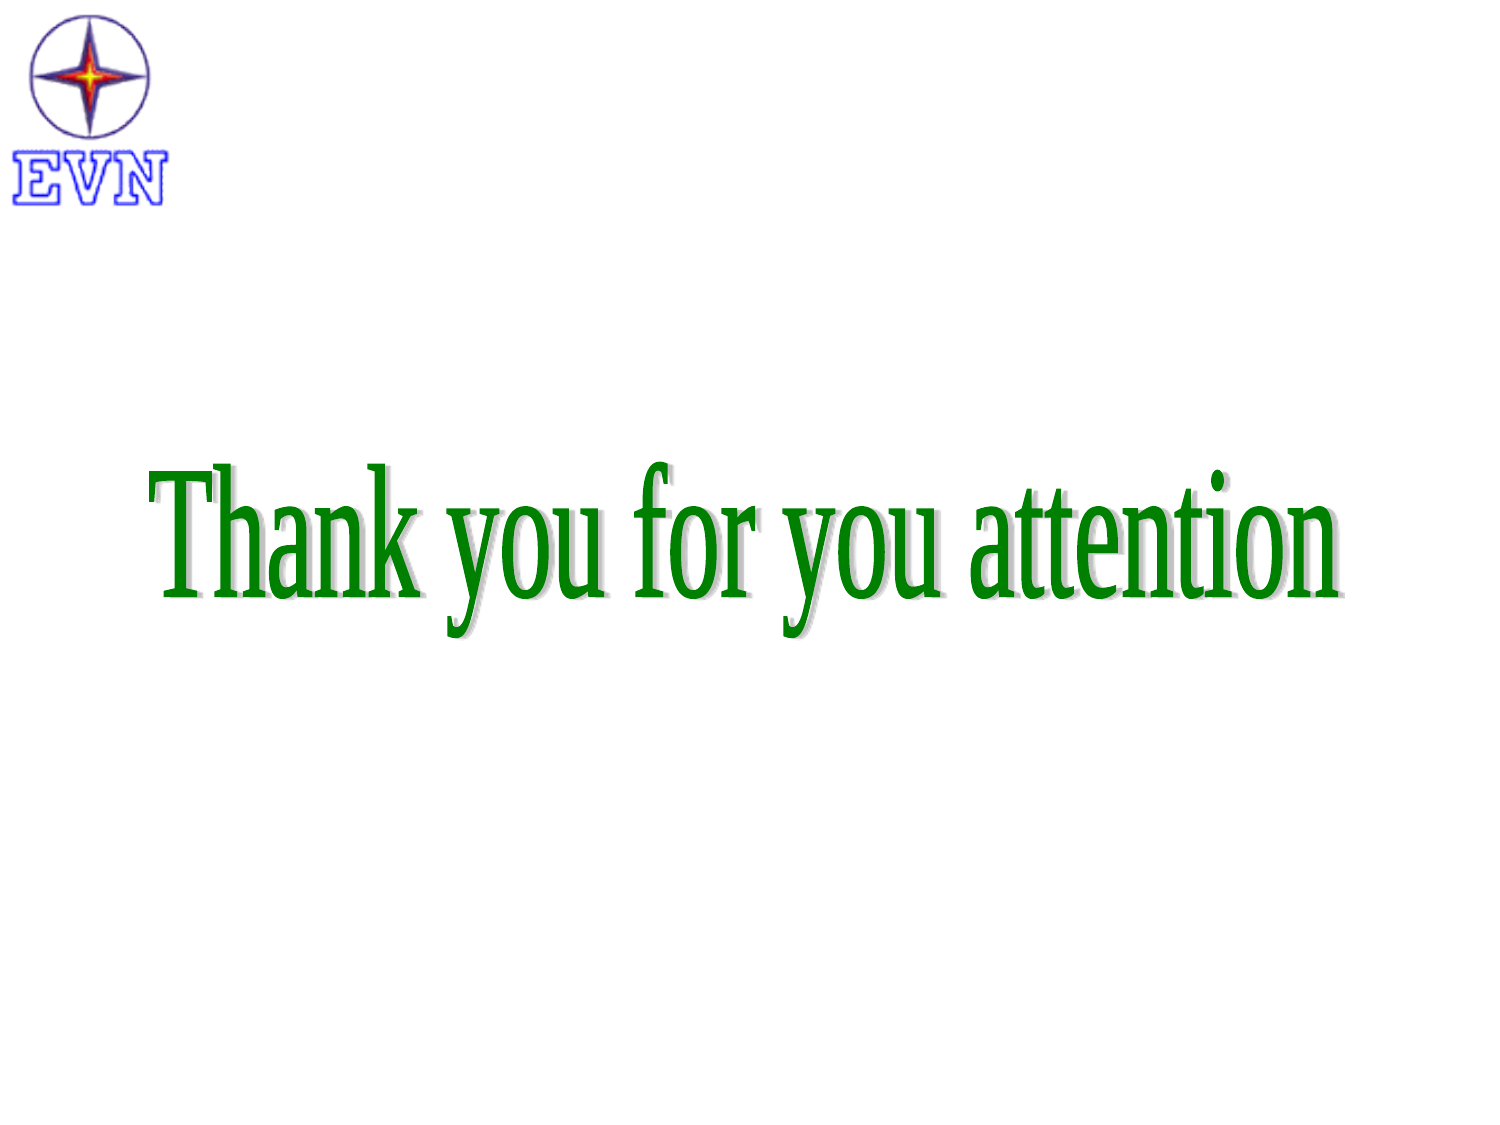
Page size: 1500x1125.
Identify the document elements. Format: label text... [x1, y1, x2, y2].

text_box Thank you for you attention [1015, 489, 1044, 599]
text_box Thank you for you attention [150, 471, 212, 597]
text_box Thank you for you attention [1123, 506, 1173, 597]
text_box Thank you for you attention [553, 509, 604, 599]
text_box Thank you for you attention [1205, 509, 1231, 597]
text_box Thank you for you attention [1077, 506, 1118, 599]
text_box Thank you for you attention [634, 462, 667, 597]
text_box Thank you for you attention [722, 506, 755, 597]
picture [0, 0, 179, 223]
text_box Thank you for you attention [889, 509, 940, 599]
text_box Thank you for you attention [502, 506, 548, 599]
text_box Thank you for you attention [315, 506, 365, 597]
text_box Thank you for you attention [783, 509, 835, 638]
text_box Thank you for you attention [1236, 506, 1282, 599]
text_box Thank you for you attention [213, 464, 265, 597]
text_box Thank you for you attention [1045, 489, 1074, 599]
text_box Thank you for you attention [1175, 489, 1203, 599]
text_box Thank you for you attention [269, 507, 312, 599]
text_box Thank you for you attention [838, 506, 884, 599]
text_box Thank you for you attention [1288, 506, 1338, 597]
text_box Thank you for you attention [670, 506, 716, 599]
text_box Thank you for you attention [971, 507, 1014, 599]
text_box Thank you for you attention [368, 464, 420, 597]
text_box Thank you for you attention [447, 509, 499, 638]
